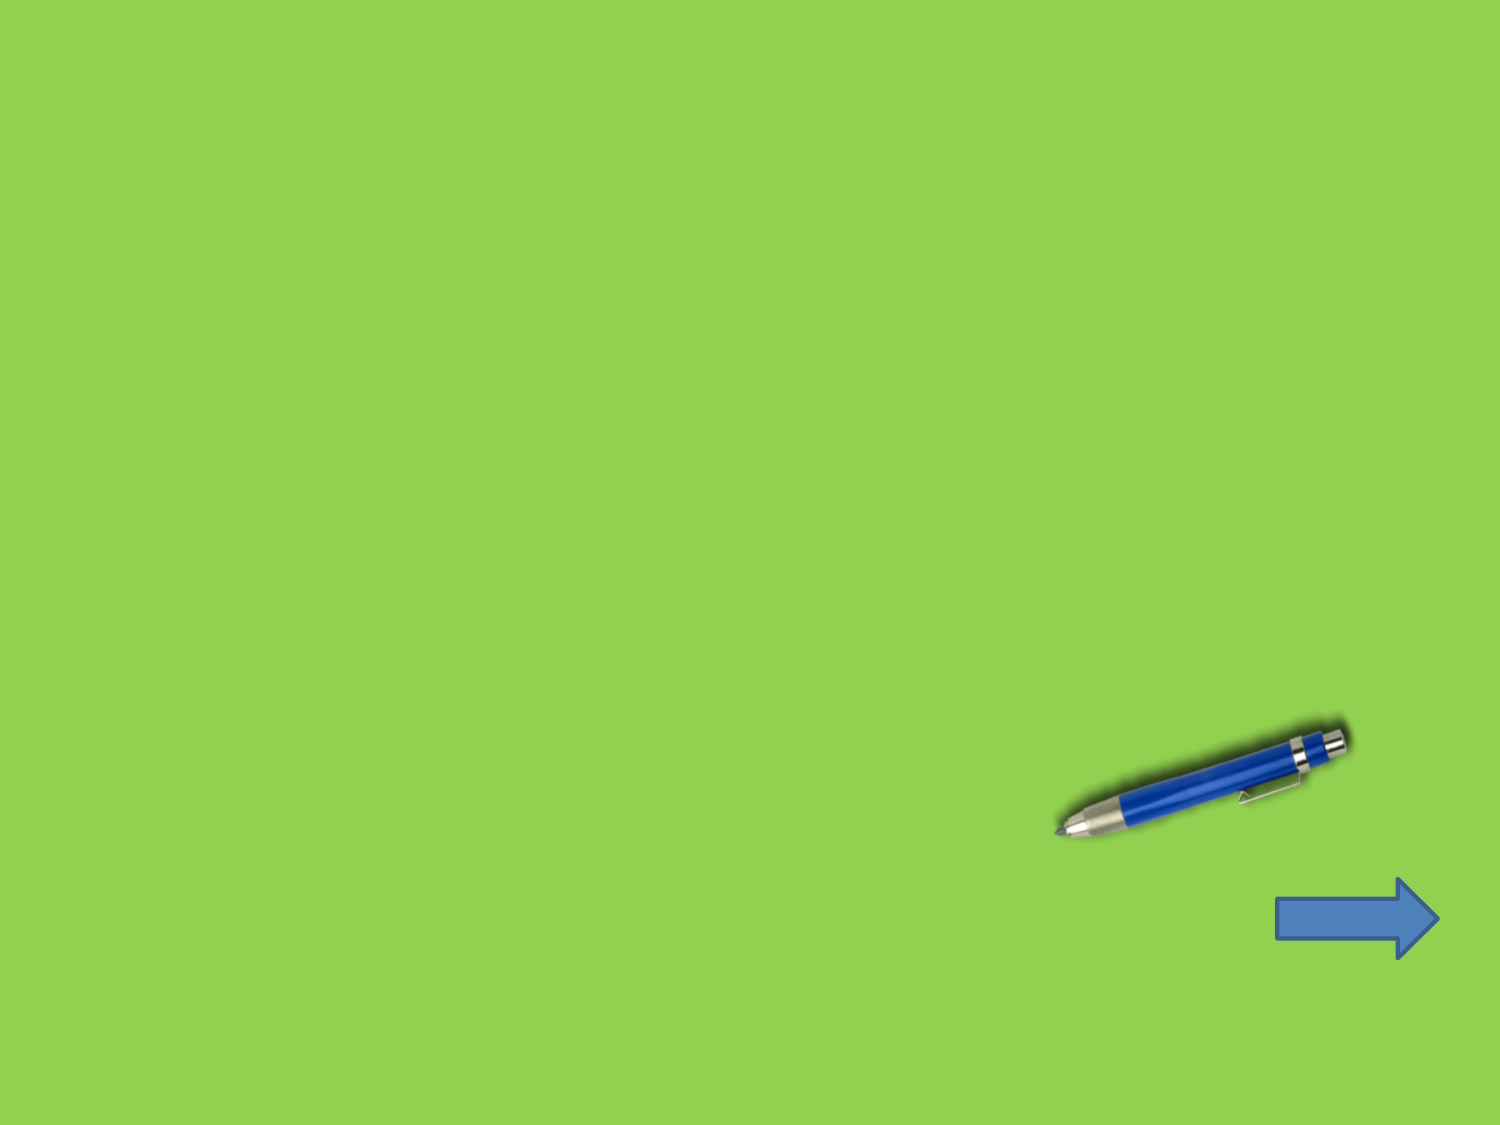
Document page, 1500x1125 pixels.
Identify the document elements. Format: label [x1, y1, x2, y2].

picture [1039, 697, 1370, 866]
text_box [1277, 878, 1438, 959]
